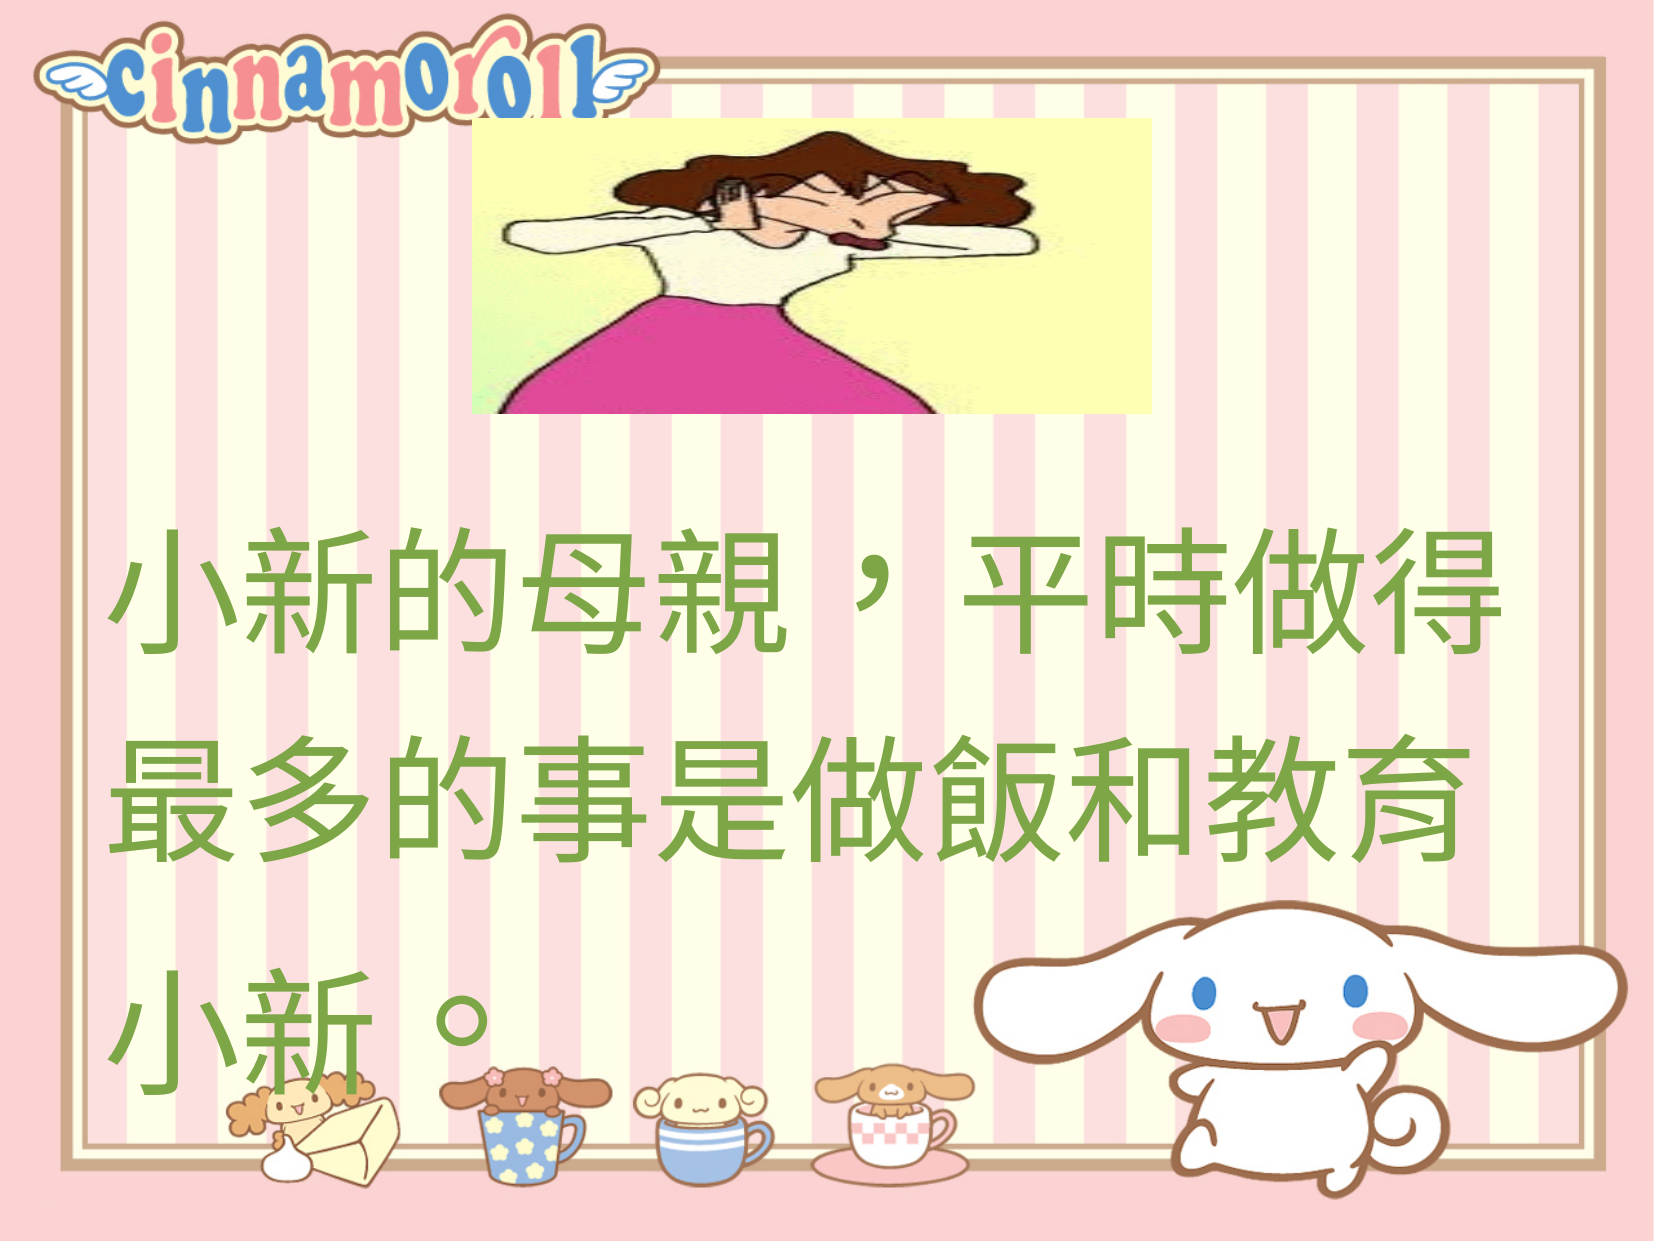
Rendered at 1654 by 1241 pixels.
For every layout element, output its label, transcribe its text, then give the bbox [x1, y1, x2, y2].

text_box 小新的母親，平時做得最多的事是做飯和教育小新。 [88, 442, 1595, 1182]
picture [0, 0, 1654, 1241]
